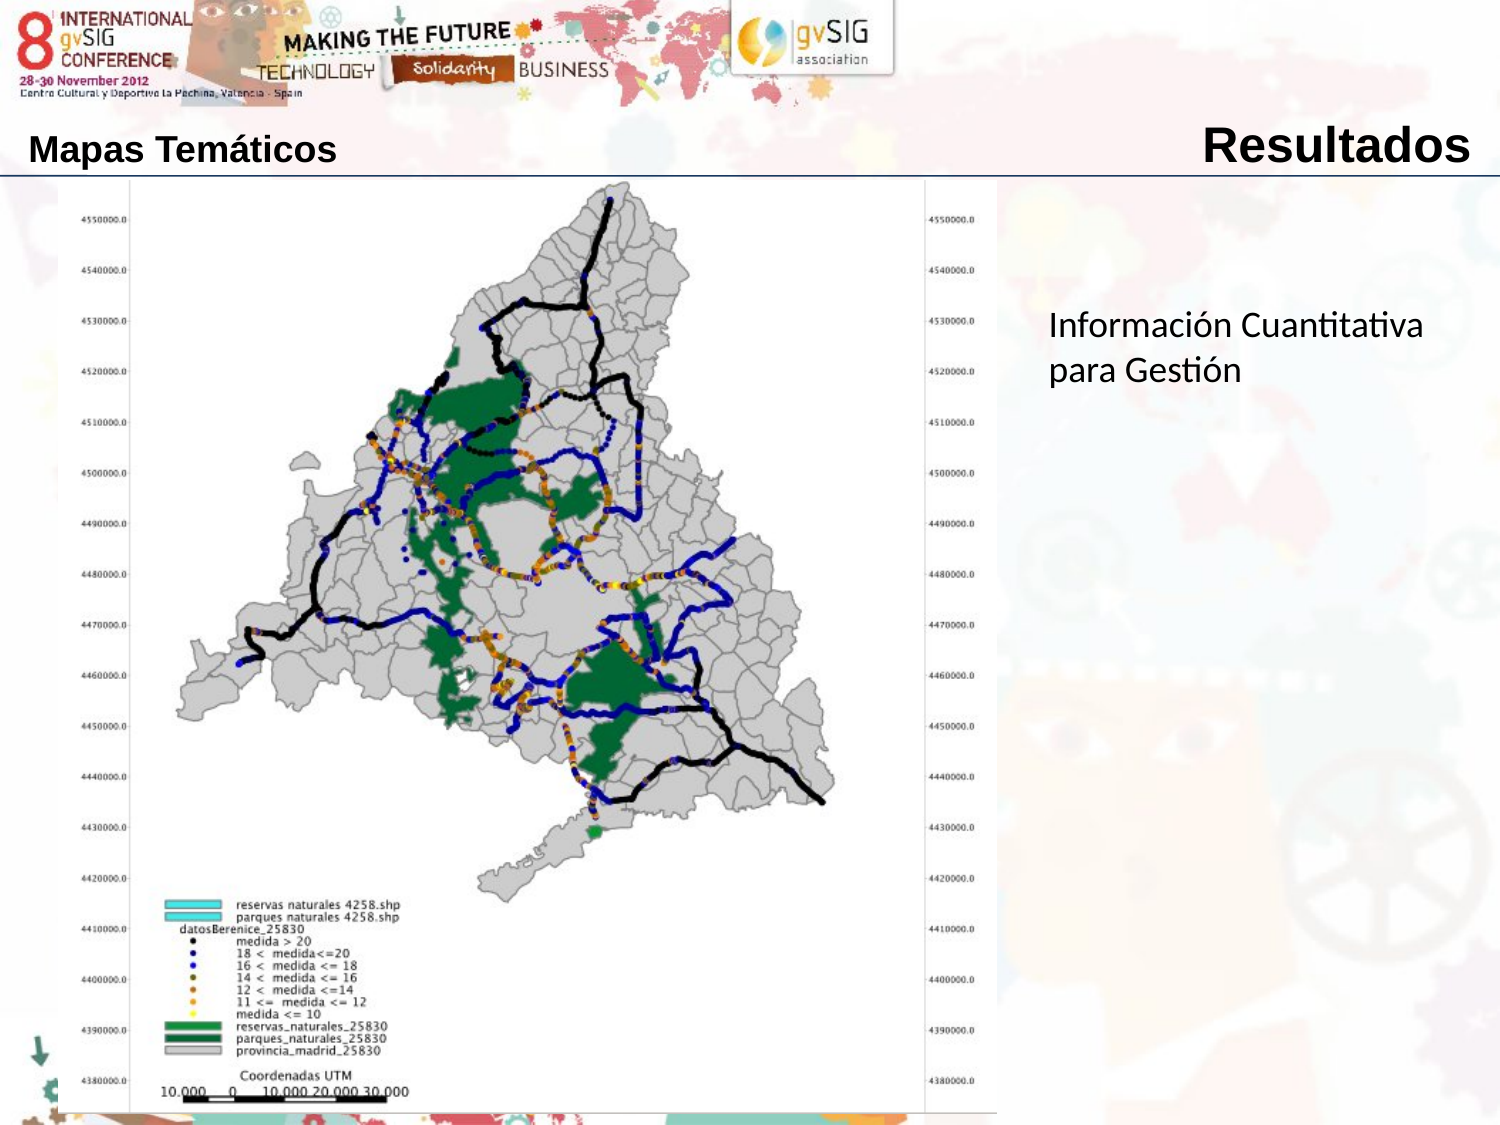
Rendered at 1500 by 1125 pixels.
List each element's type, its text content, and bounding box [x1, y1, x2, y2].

text_box Mapas Temáticos [13, 117, 353, 177]
text_box Información Cuantitativa para Gestión [1033, 292, 1448, 398]
text_box Resultados [1187, 177, 1487, 181]
text_box Resultados [1187, 105, 1487, 175]
picture [0, 0, 1500, 175]
picture [0, 177, 1500, 1125]
